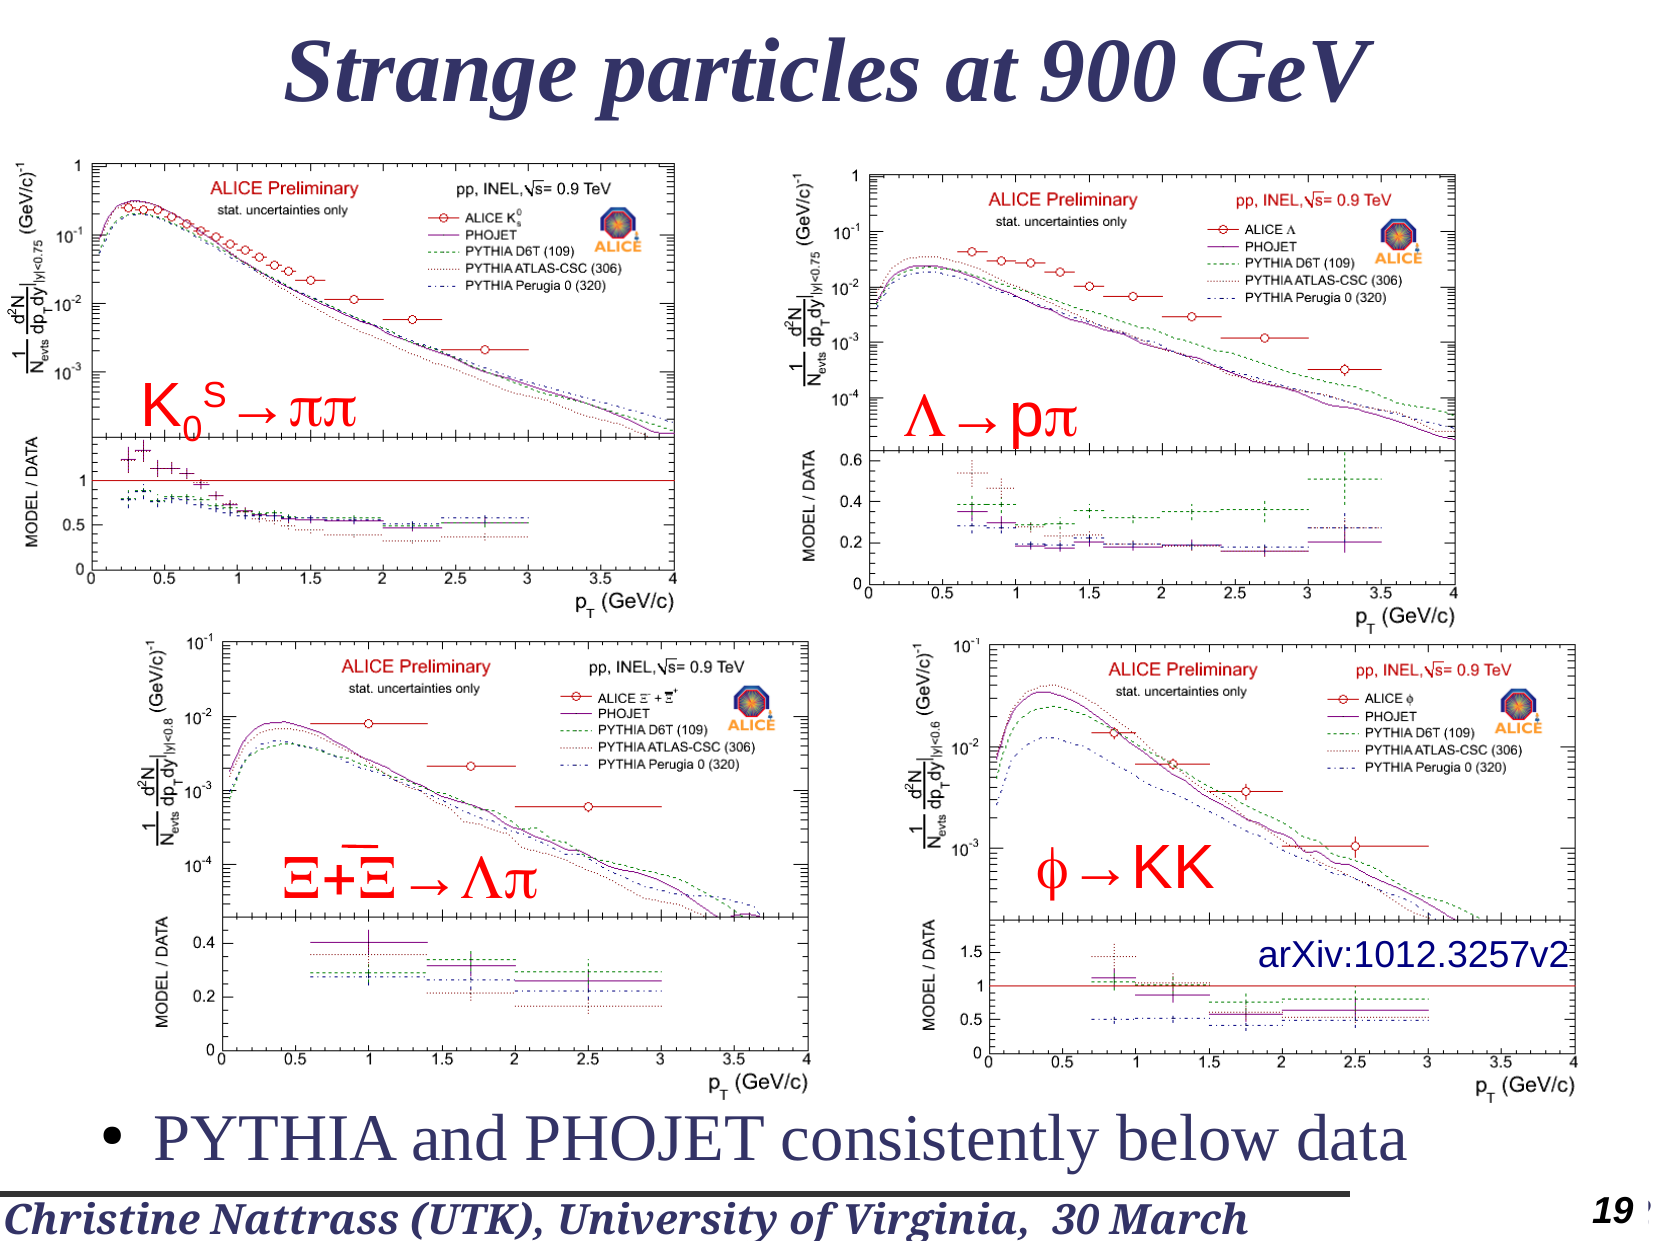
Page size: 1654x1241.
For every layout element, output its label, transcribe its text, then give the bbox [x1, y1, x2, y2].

text_box → [234, 836, 555, 920]
picture [904, 638, 1580, 1106]
picture [5, 158, 682, 618]
picture [135, 168, 1459, 1100]
text_box 19 [1573, 1181, 1649, 1239]
title Strange particles at 900 GeV [82, 19, 1571, 122]
text_box →p [856, 374, 1094, 458]
text_box →KK [990, 826, 1231, 910]
text_box arXiv:1012.3257v2 [1243, 925, 1654, 983]
text_box K0S→ [108, 357, 374, 450]
list PYTHIA and PHOJET consistently below data [82, 1100, 1571, 1241]
